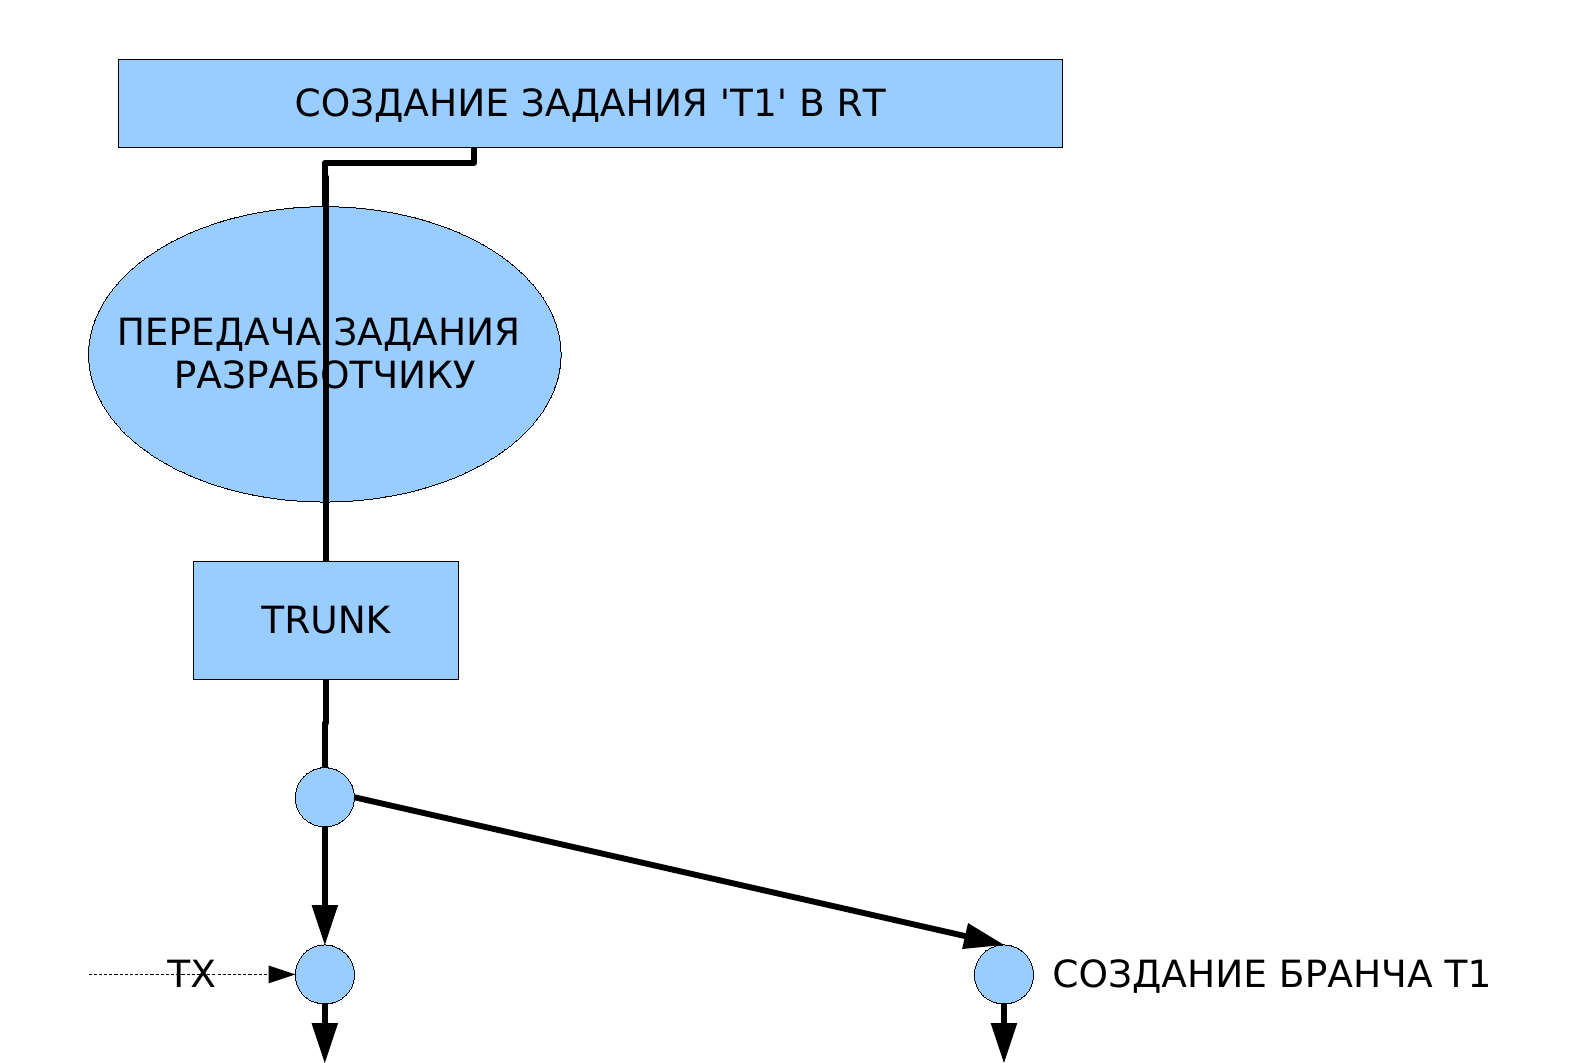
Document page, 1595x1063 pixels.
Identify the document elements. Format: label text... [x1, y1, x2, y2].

text_box СОЗДАНИЕ ЗАДАНИЯ 'T1' В RT [118, 59, 1063, 148]
text_box TRUNK [193, 561, 459, 680]
text_box ПЕРЕДАЧА ЗАДАНИЯ РАЗРАБОТЧИКУ [88, 206, 323, 503]
text_box [295, 767, 355, 827]
text_box [295, 944, 355, 1004]
text_box [974, 944, 1034, 1004]
text_box СОЗДАНИЕ БРАНЧА Т1 [1037, 945, 1506, 1004]
text_box ПЕРЕДАЧА ЗАДАНИЯ РАЗРАБОТЧИКУ [329, 206, 562, 503]
